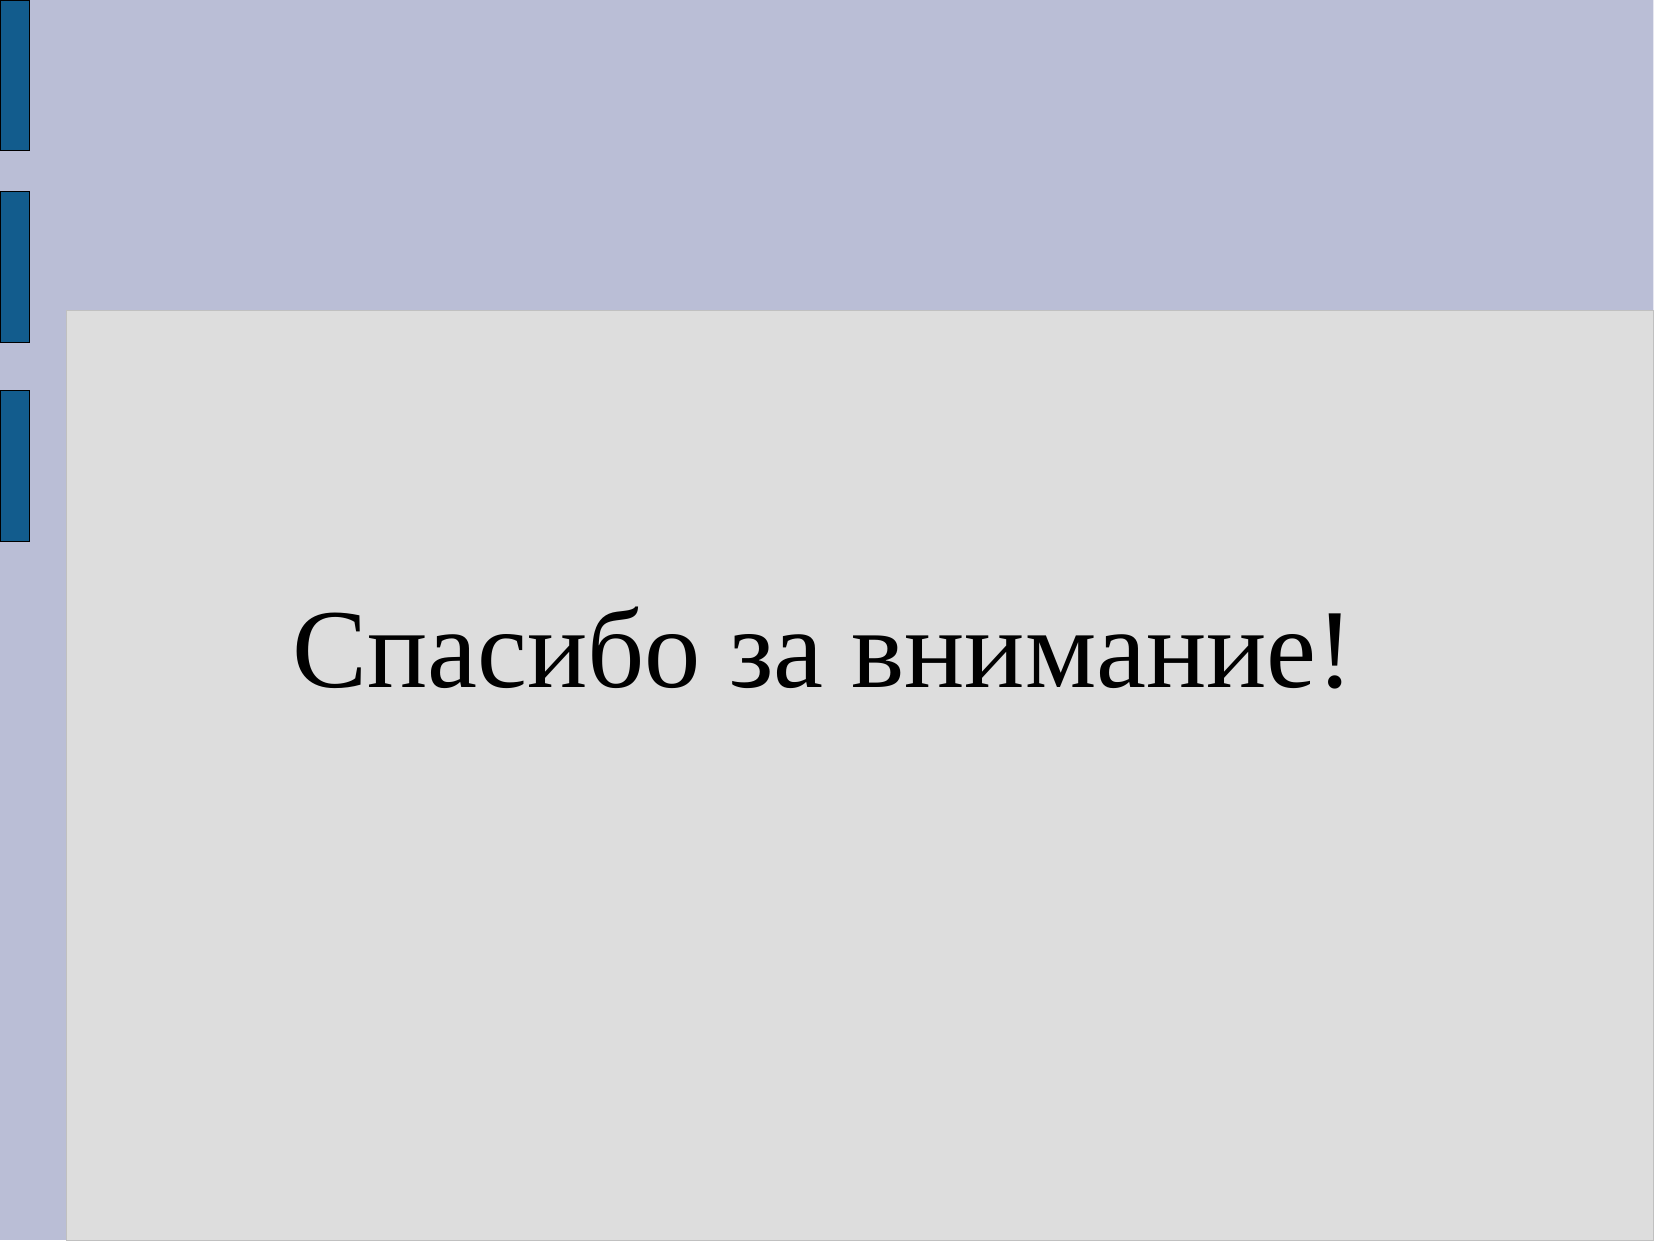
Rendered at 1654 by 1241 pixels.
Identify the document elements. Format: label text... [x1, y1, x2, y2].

subtitle Спасибо за внимание! [118, 265, 1531, 1033]
